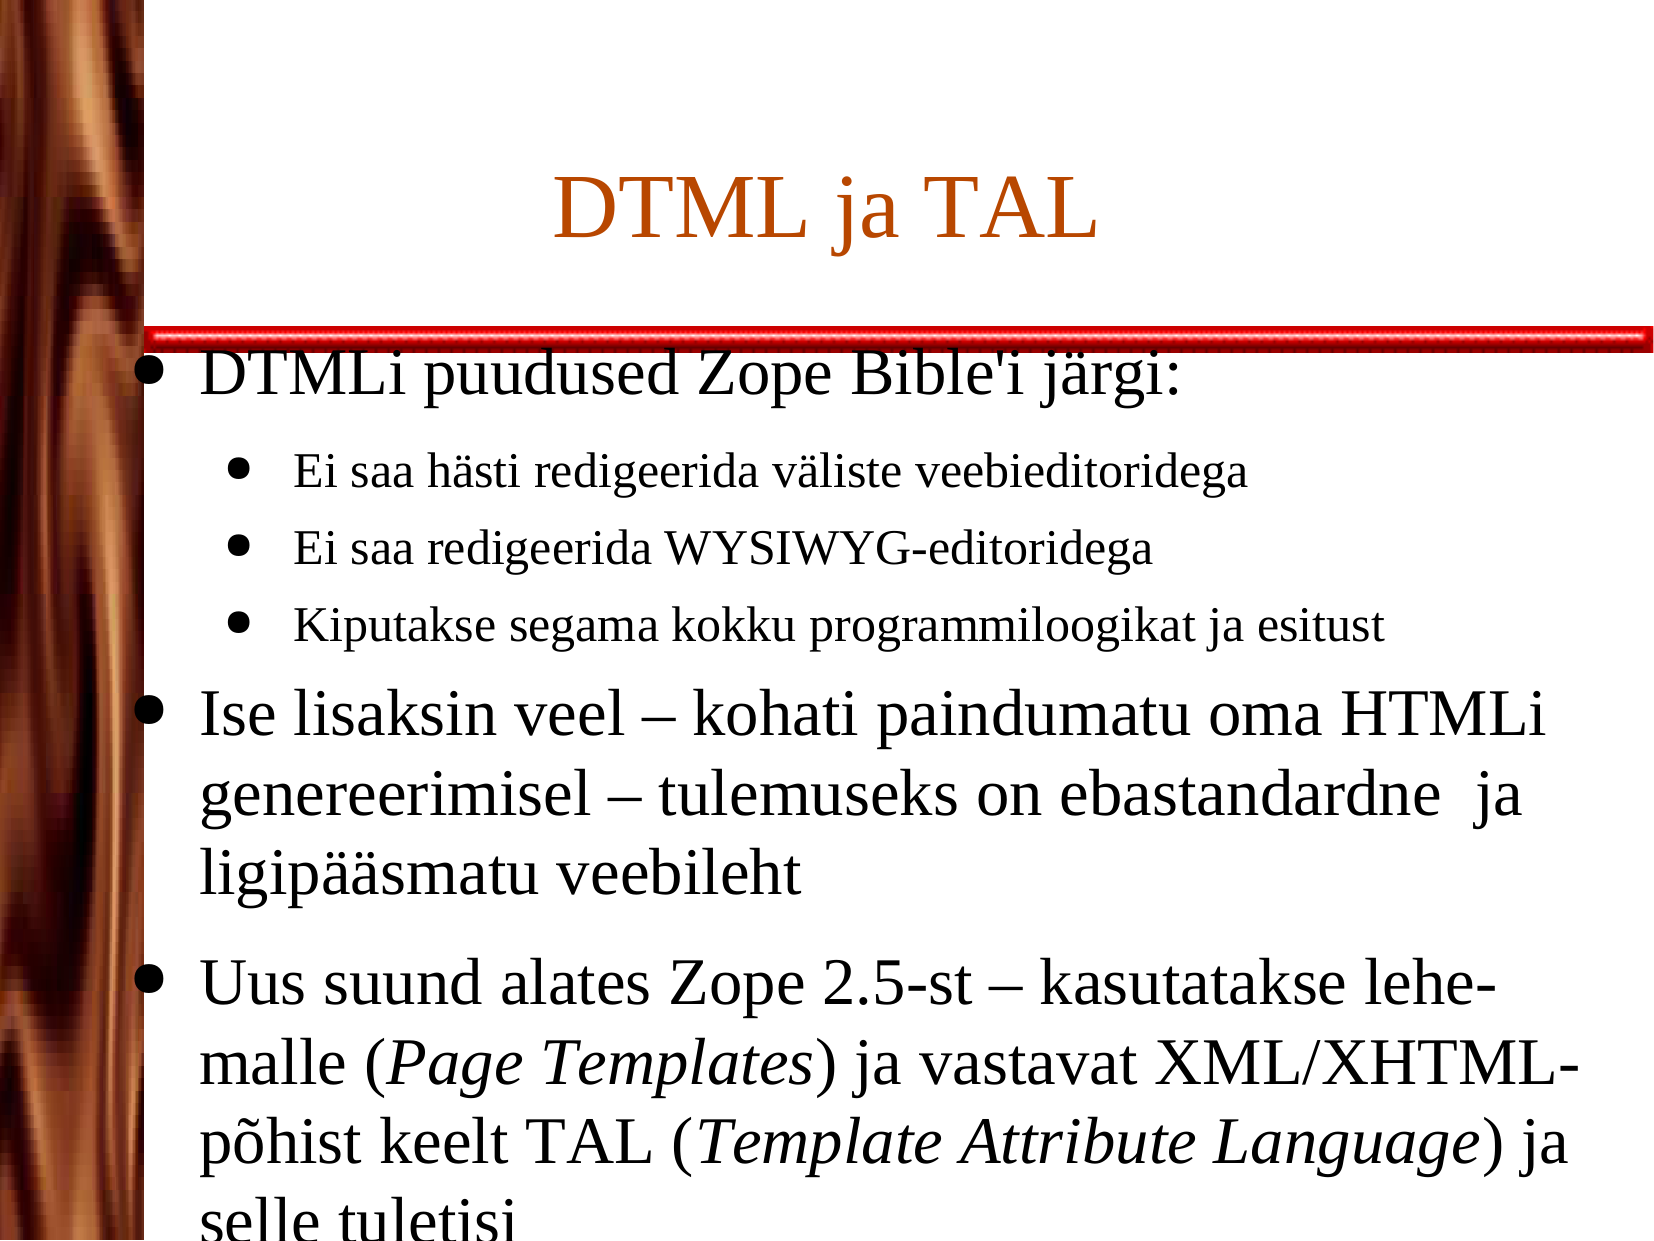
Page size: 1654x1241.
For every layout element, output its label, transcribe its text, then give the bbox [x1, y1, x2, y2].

title DTML ja TAL [121, 100, 1533, 312]
picture [0, 0, 1654, 1240]
list DTMLi puudused Zope Bible'i järgi: Ei saa hästi redigeerida väliste veebieditoridega Ei saa redigeerida WYSIWYG-editoridega Kiputakse segama kokku programmiloogikat ja esitust Ise lisaksin veel – kohati paindumatu oma HTMLi genereerimisel – tulemuseks on ebastandardne ja ligipääsmatu veebileht Uus suund alates Zope 2.5-st – kasutatakse lehe-malle (Page Templates) ja vastavat XML/XHTML-põhist keelt TAL (Template Attribute Language) ja selle tuletisi [117, 334, 1602, 1241]
